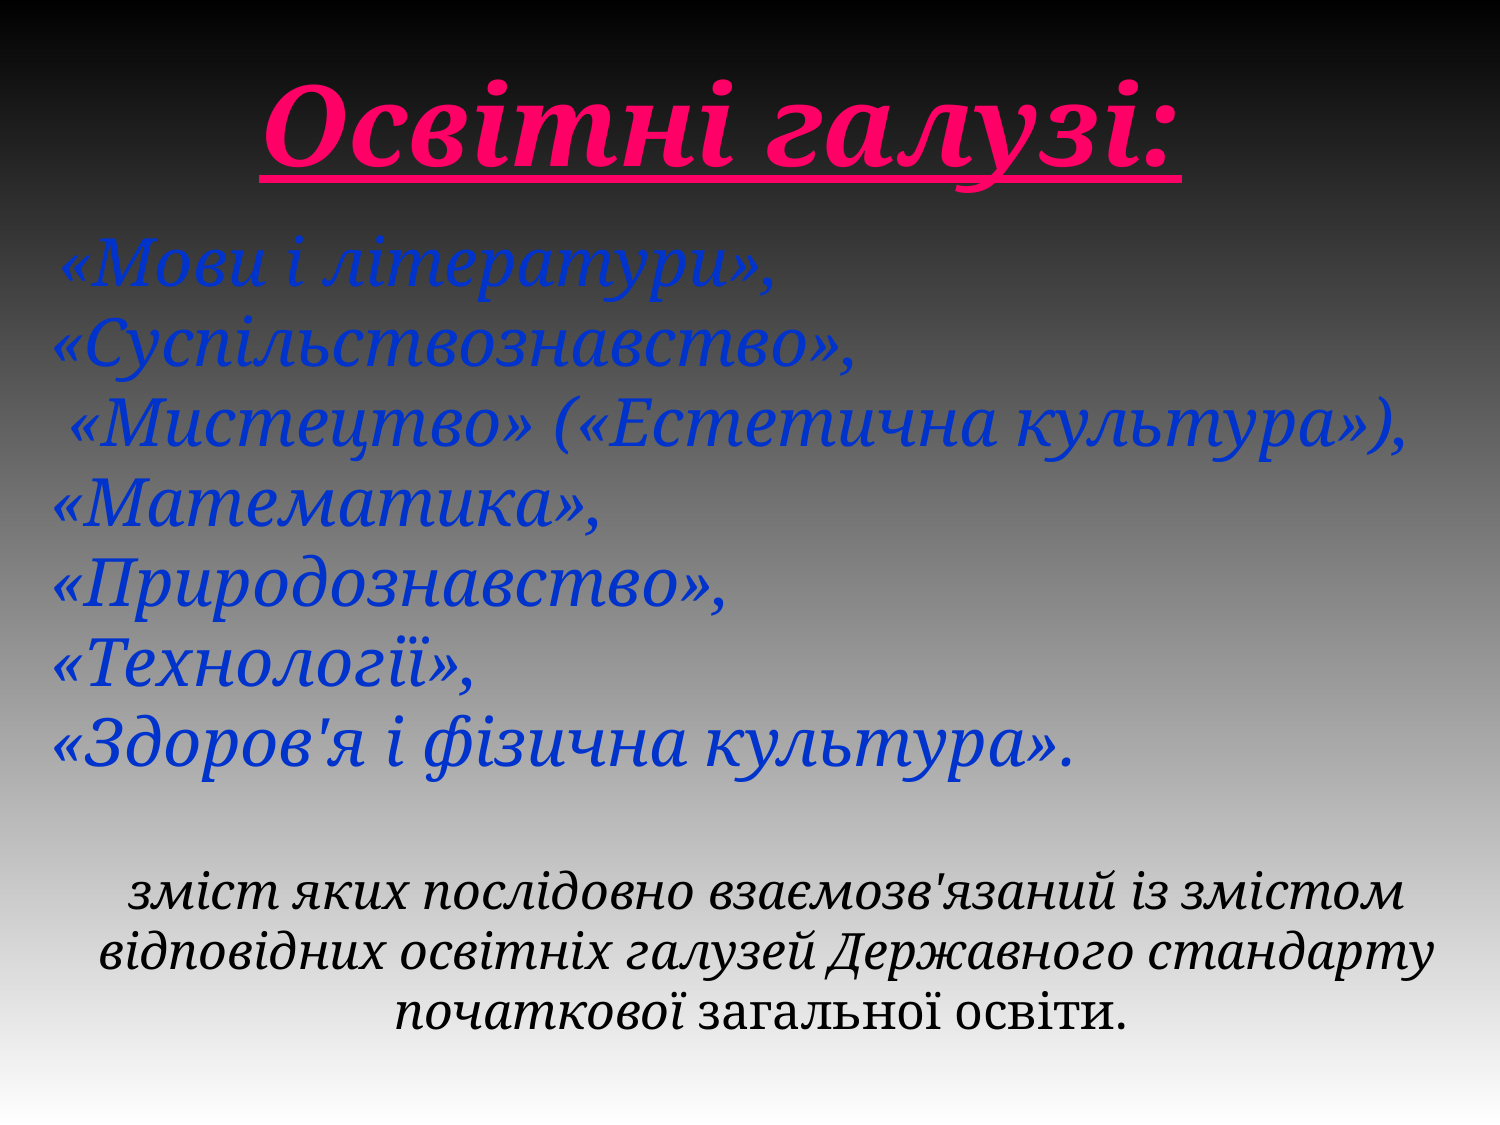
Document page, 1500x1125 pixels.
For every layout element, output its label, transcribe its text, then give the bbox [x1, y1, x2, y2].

text_box Освітні галузі: [175, 46, 1266, 197]
text_box «Мови і літератури», «Суспільствознавство», «Мистецтво» («Естетична культура»), «Математика», «Природознавство», «Технології», «Здоров'я і фізична культура». зміст яких послідовно взаємозв'язаний із змістом відповідних освітніх галузей Державного стандарту початкової загальної освіти. [35, 212, 1500, 1048]
